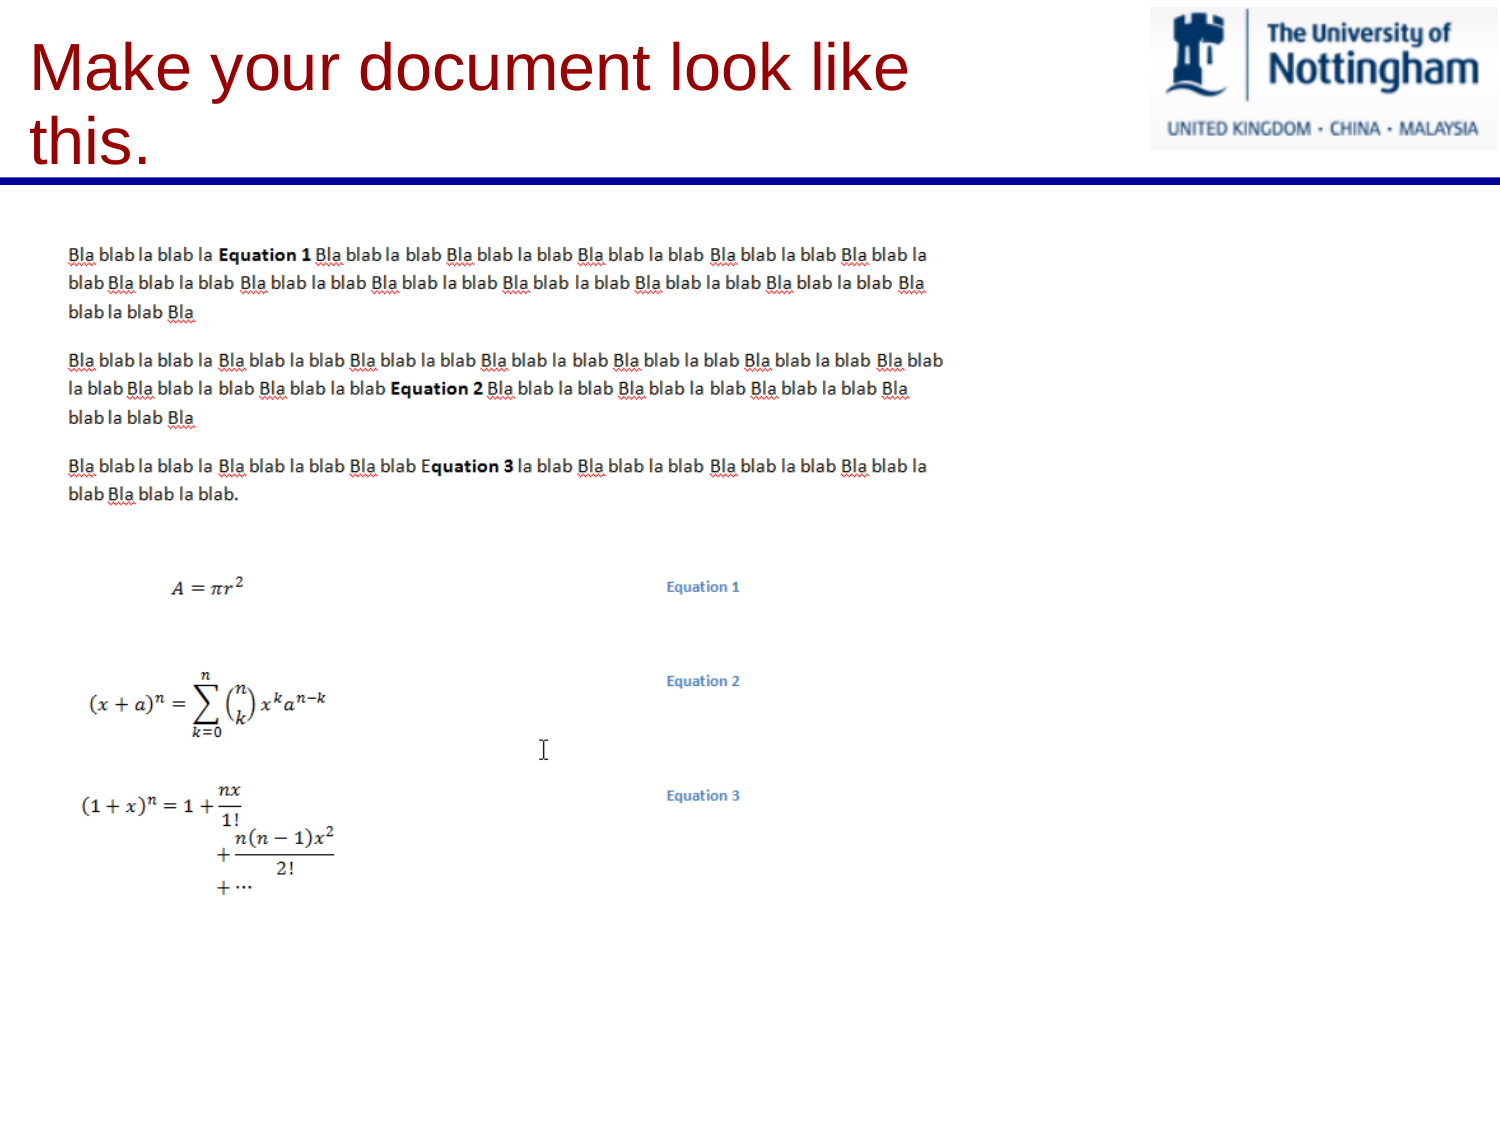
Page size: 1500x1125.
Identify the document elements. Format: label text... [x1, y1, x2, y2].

picture [1150, 7, 1498, 150]
picture [45, 227, 983, 951]
title Make your document look like this. [29, 26, 986, 182]
